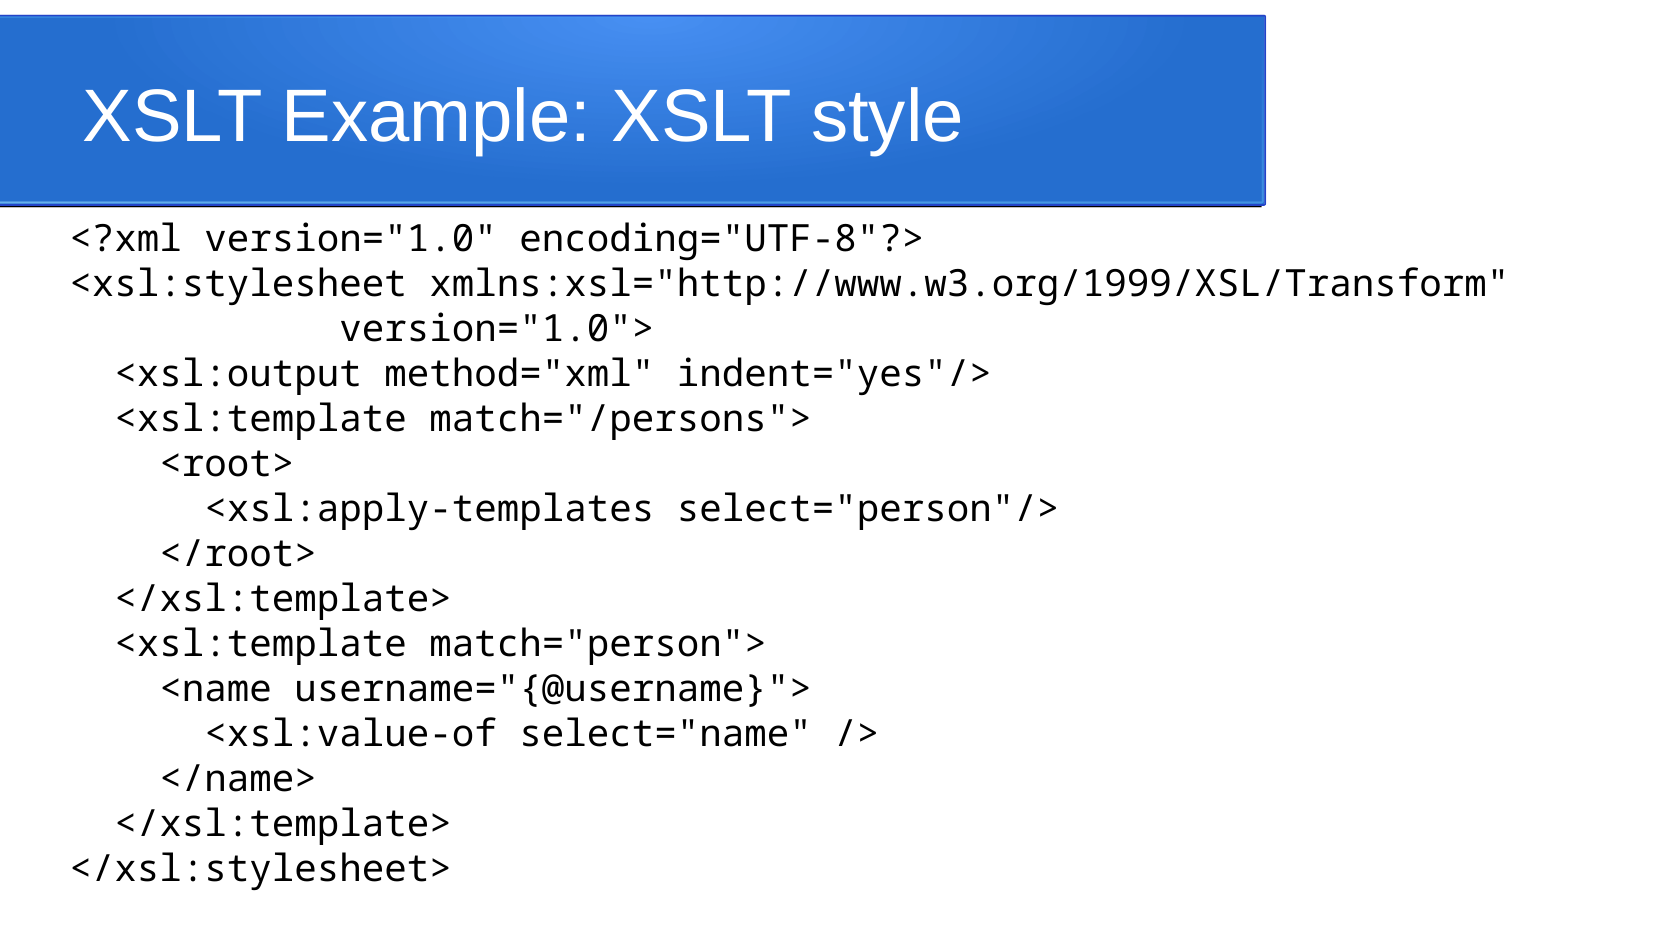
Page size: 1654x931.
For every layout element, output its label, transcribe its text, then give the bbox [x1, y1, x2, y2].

picture [0, 13, 1269, 211]
text_box XSLT Example: XSLT style [82, 35, 1235, 189]
text_box <?xml version="1.0" encoding="UTF-8"?> <xsl:stylesheet xmlns:xsl="http://www.w3.org/1999/XSL/Transform" version="1.0"> <xsl:output method="xml" indent="yes"/> <xsl:template match="/persons"> <root> <xsl:apply-templates select="person"/> </root> </xsl:template> <xsl:template match="person"> <name username="{@username}"> <xsl:value-of select="name" /> </name> </xsl:template> </xsl:stylesheet> [69, 213, 1558, 754]
